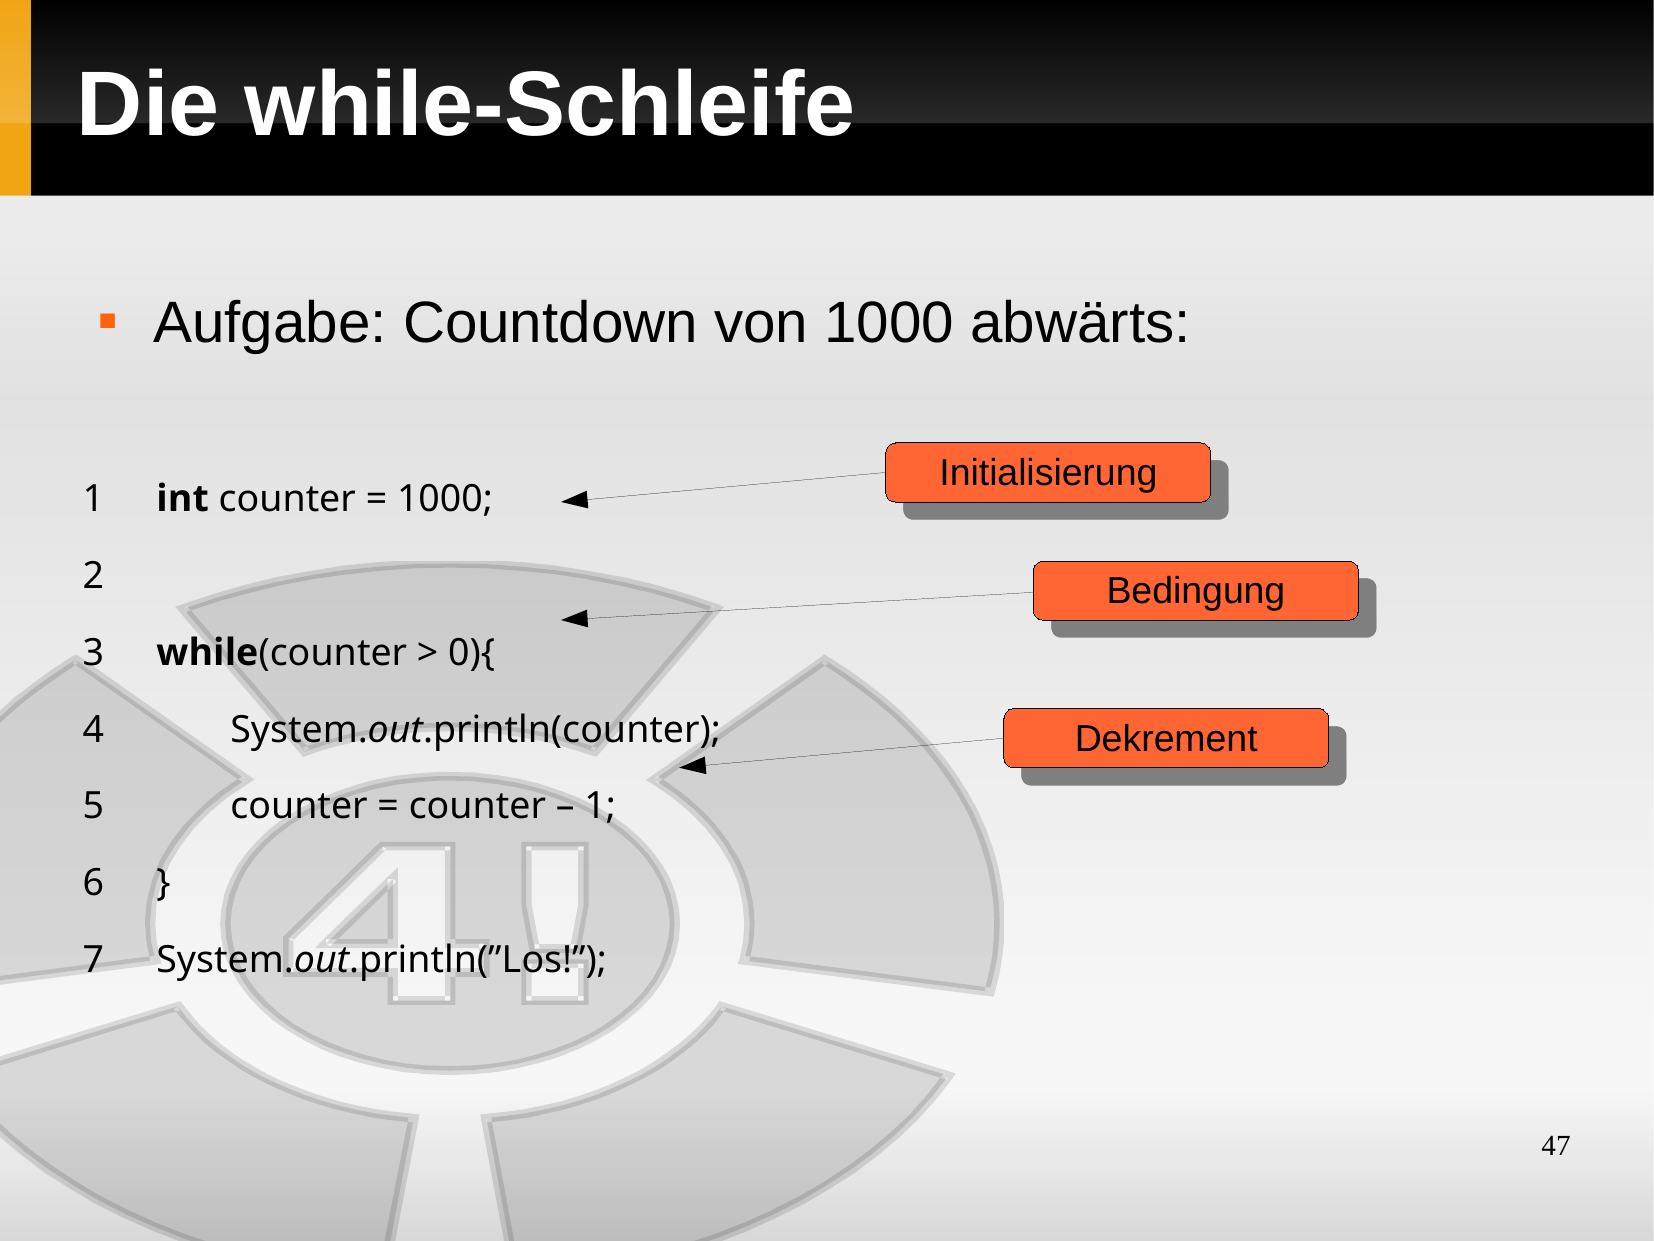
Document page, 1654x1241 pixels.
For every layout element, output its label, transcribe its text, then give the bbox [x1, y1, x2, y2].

text_box Initialisierung [885, 442, 1211, 503]
text_box Dekrement [1003, 708, 1329, 768]
title Die while-Schleife [76, 0, 1565, 208]
picture [0, 0, 1654, 1241]
text_box Bedingung [1033, 561, 1359, 621]
list Aufgabe: Countdown von 1000 abwärts: 1 int counter = 1000; 2 3 while(counter > 0){ 4 System.out.println(counter); 5 counter = counter – 1; 6 } 7 System.out.println(”Los!”); [82, 290, 1571, 1094]
